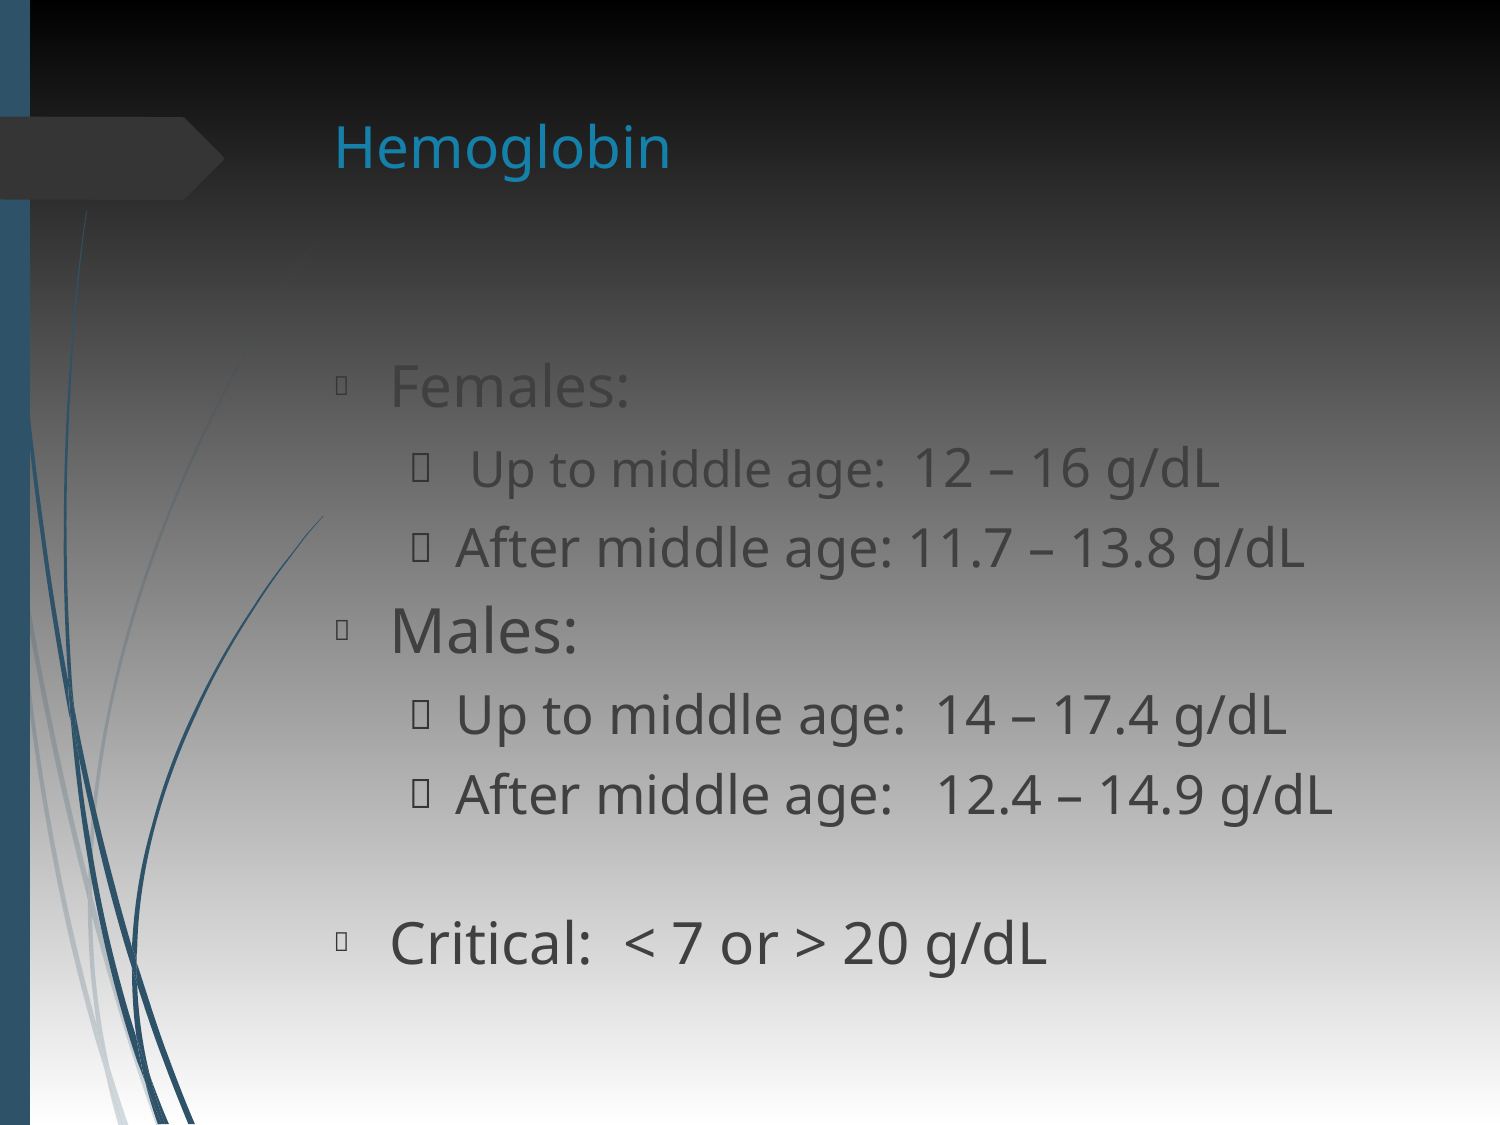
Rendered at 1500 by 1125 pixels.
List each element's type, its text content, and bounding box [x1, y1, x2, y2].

list Females: Up to middle age: 12 – 16 g/dL After middle age: 11.7 – 13.8 g/dL Males: Up to middle age: 14 – 17.4 g/dL After middle age: 12.4 – 14.9 g/dL Critical: < 7 or > 20 g/dL [318, 350, 1400, 970]
title Hemoglobin [319, 102, 1400, 313]
